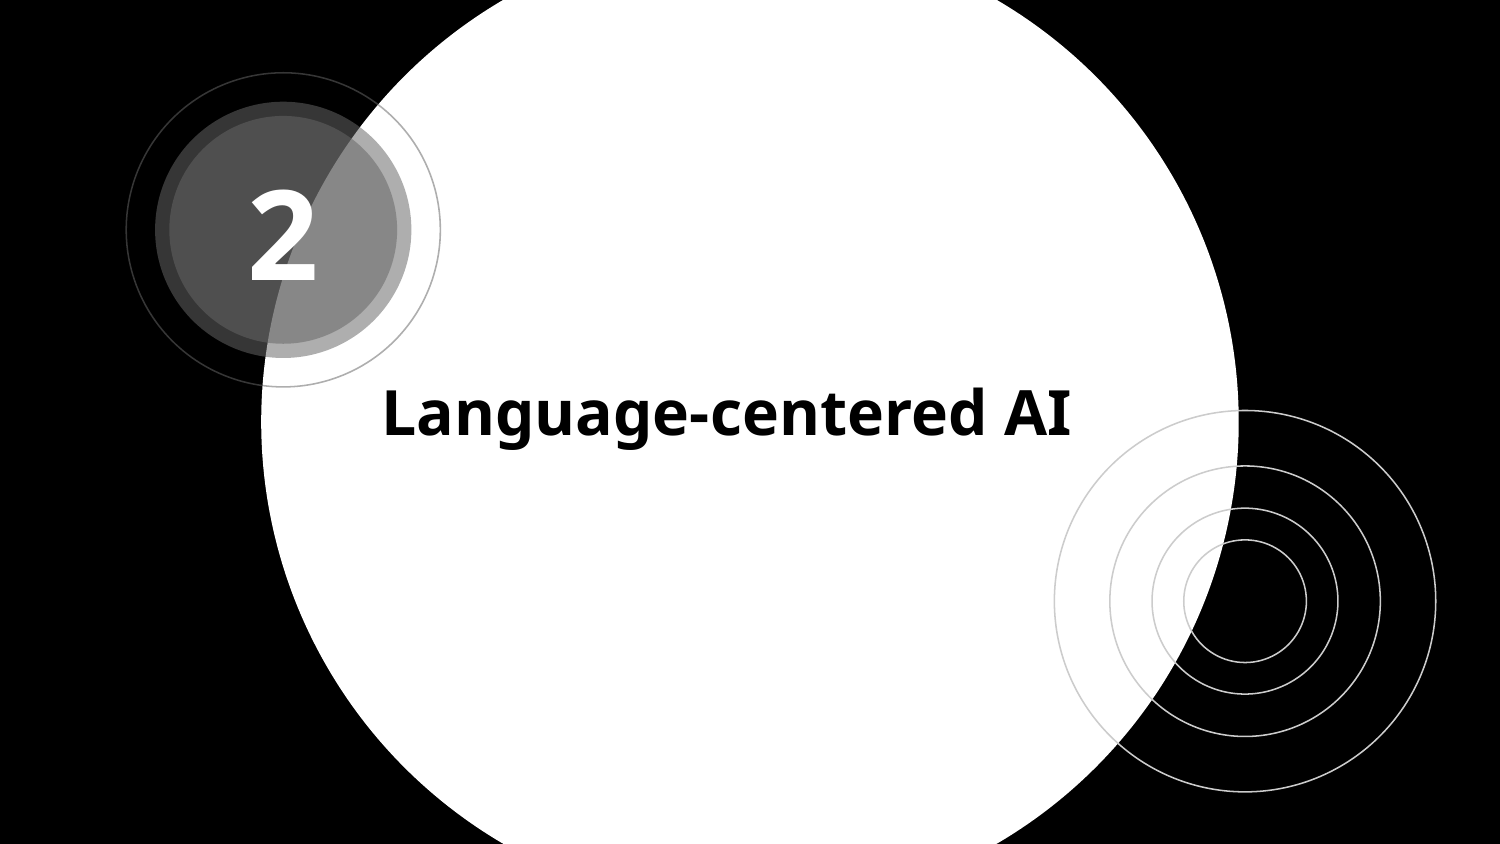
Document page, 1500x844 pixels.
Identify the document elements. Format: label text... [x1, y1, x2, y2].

title Language-centered AI [366, 158, 1134, 688]
text_box 2 [169, 116, 398, 345]
